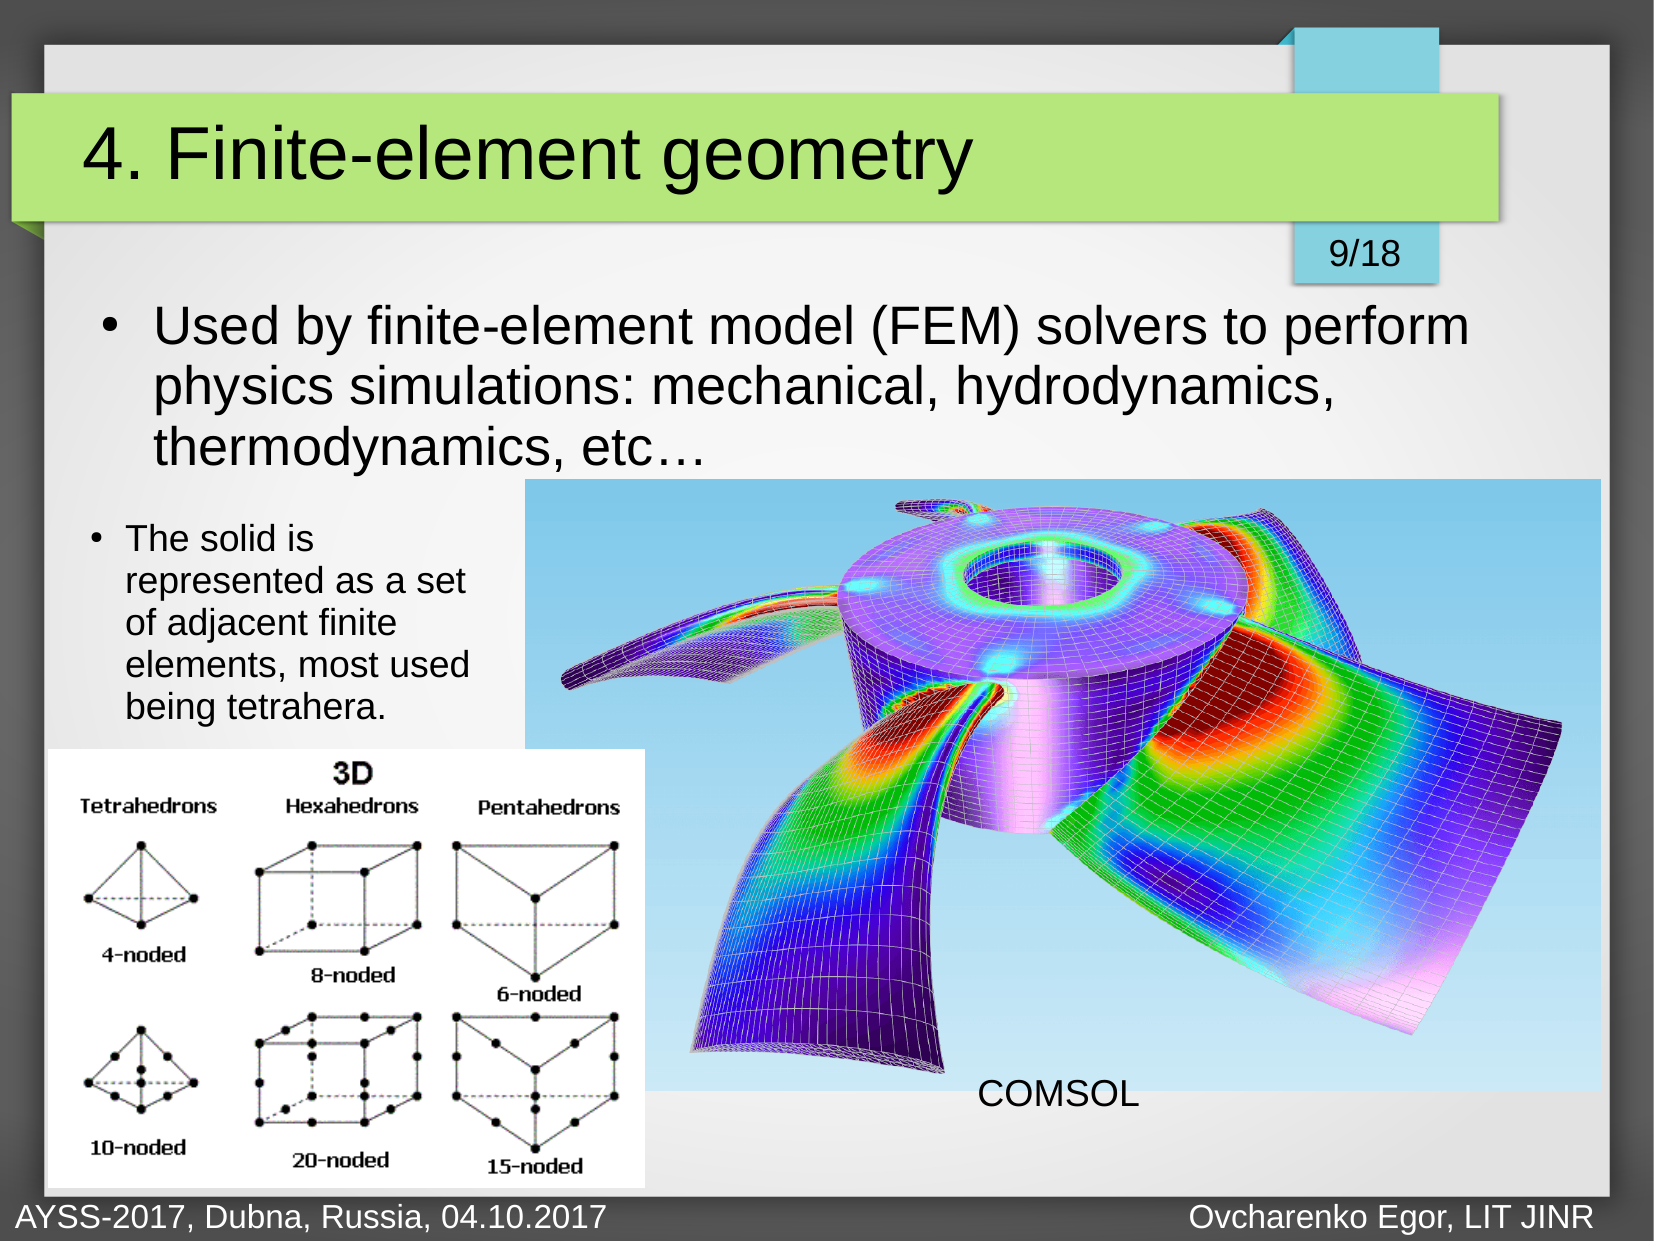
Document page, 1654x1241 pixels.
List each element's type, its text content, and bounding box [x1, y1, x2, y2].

text_box The solid is represented as a set of adjacent finite elements, most used being tetrahera. [75, 510, 496, 736]
text_box AYSS-2017, Dubna, Russia, 04.10.2017 Ovcharenko Egor, LIT JINR [0, 1190, 1612, 1241]
title 4. Finite-element geometry [82, 94, 1264, 213]
list Used by finite-element model (FEM) solvers to perform physics simulations: mechanical, hydrodynamics, thermodynamics, etc… [82, 295, 1571, 511]
picture [0, 0, 1654, 1241]
text_box COMSOL [962, 1065, 1156, 1122]
text_box 9/18 [1290, 225, 1441, 282]
